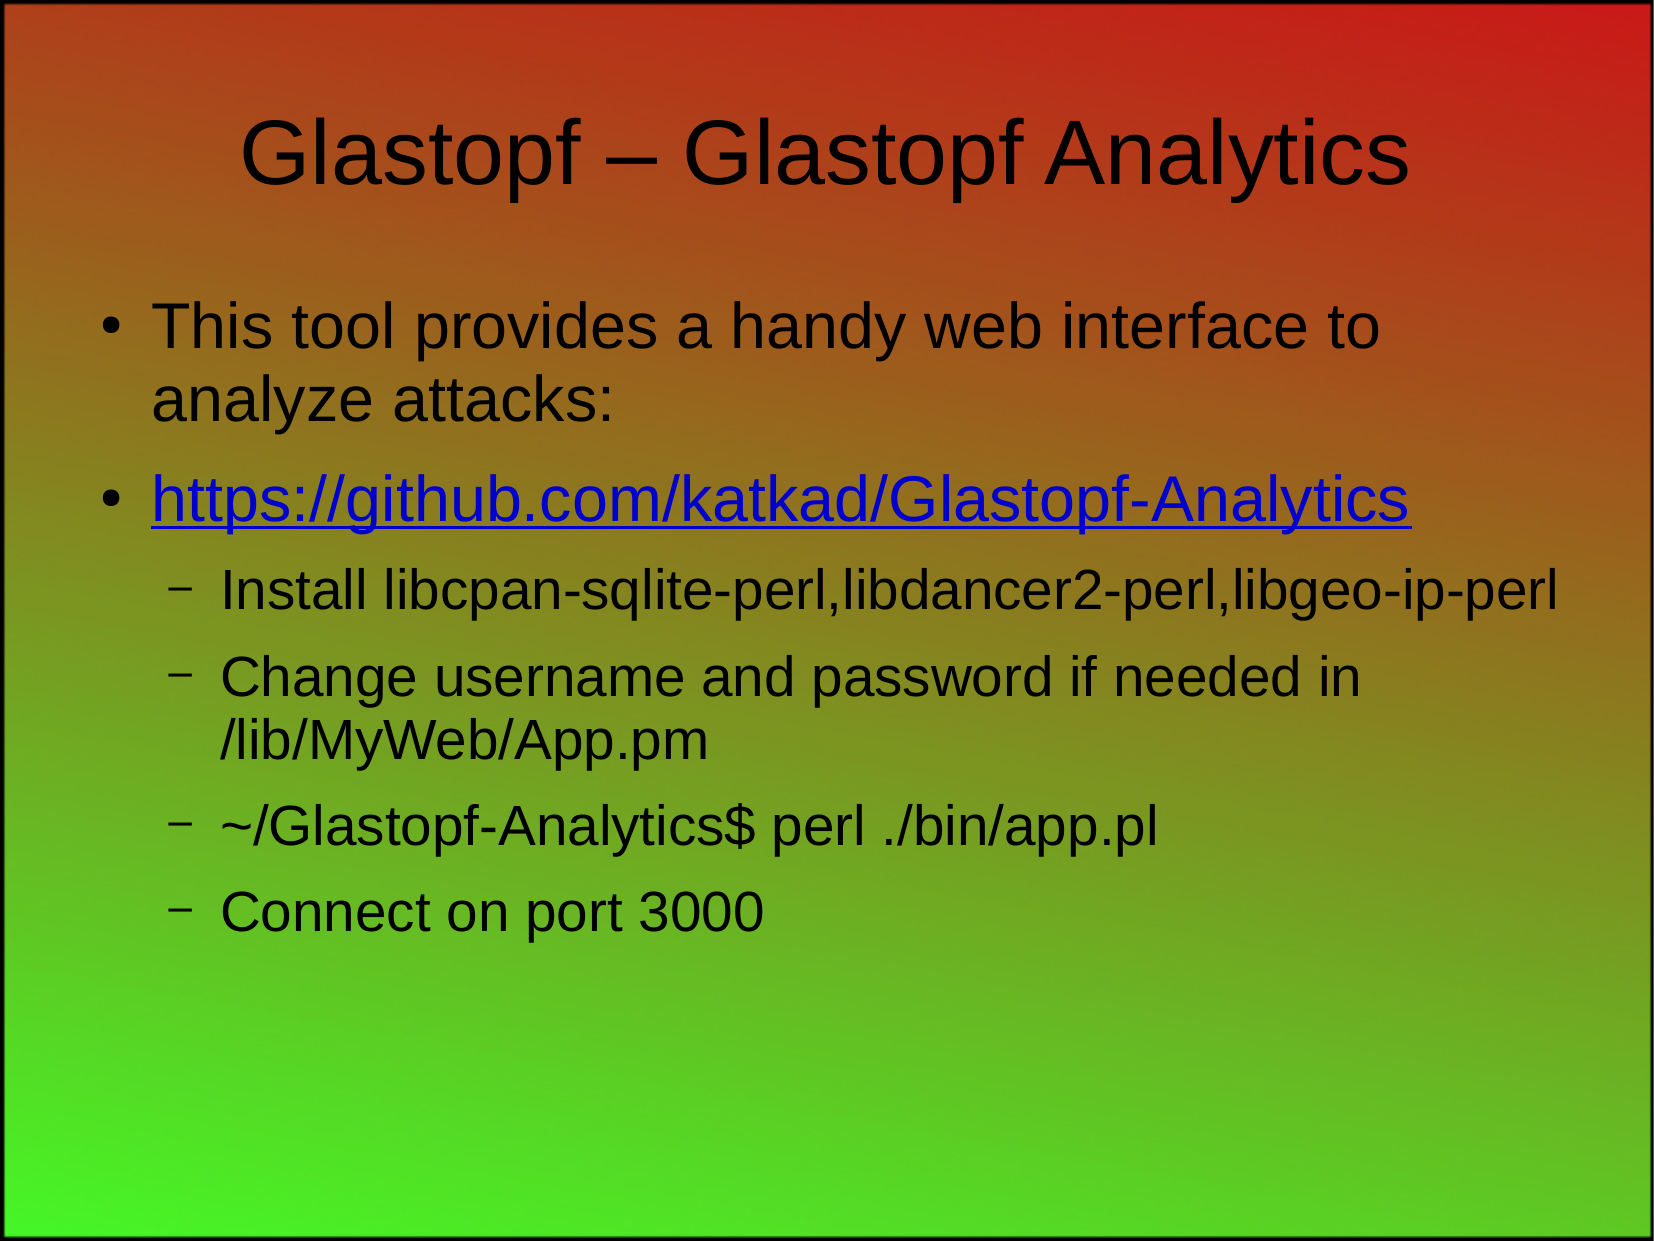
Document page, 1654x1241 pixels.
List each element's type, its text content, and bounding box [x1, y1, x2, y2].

title Glastopf – Glastopf Analytics [82, 49, 1571, 257]
list This tool provides a handy web interface to analyze attacks: https://github.com/katkad/Glastopf-Analytics Install libcpan-sqlite-perl,libdancer2-perl,libgeo-ip-perl Change username and password if needed in /lib/MyWeb/App.pm ~/Glastopf-Analytics$ perl ./bin/app.pl Connect on port 3000 [82, 290, 1571, 1010]
picture [0, 0, 1654, 1241]
